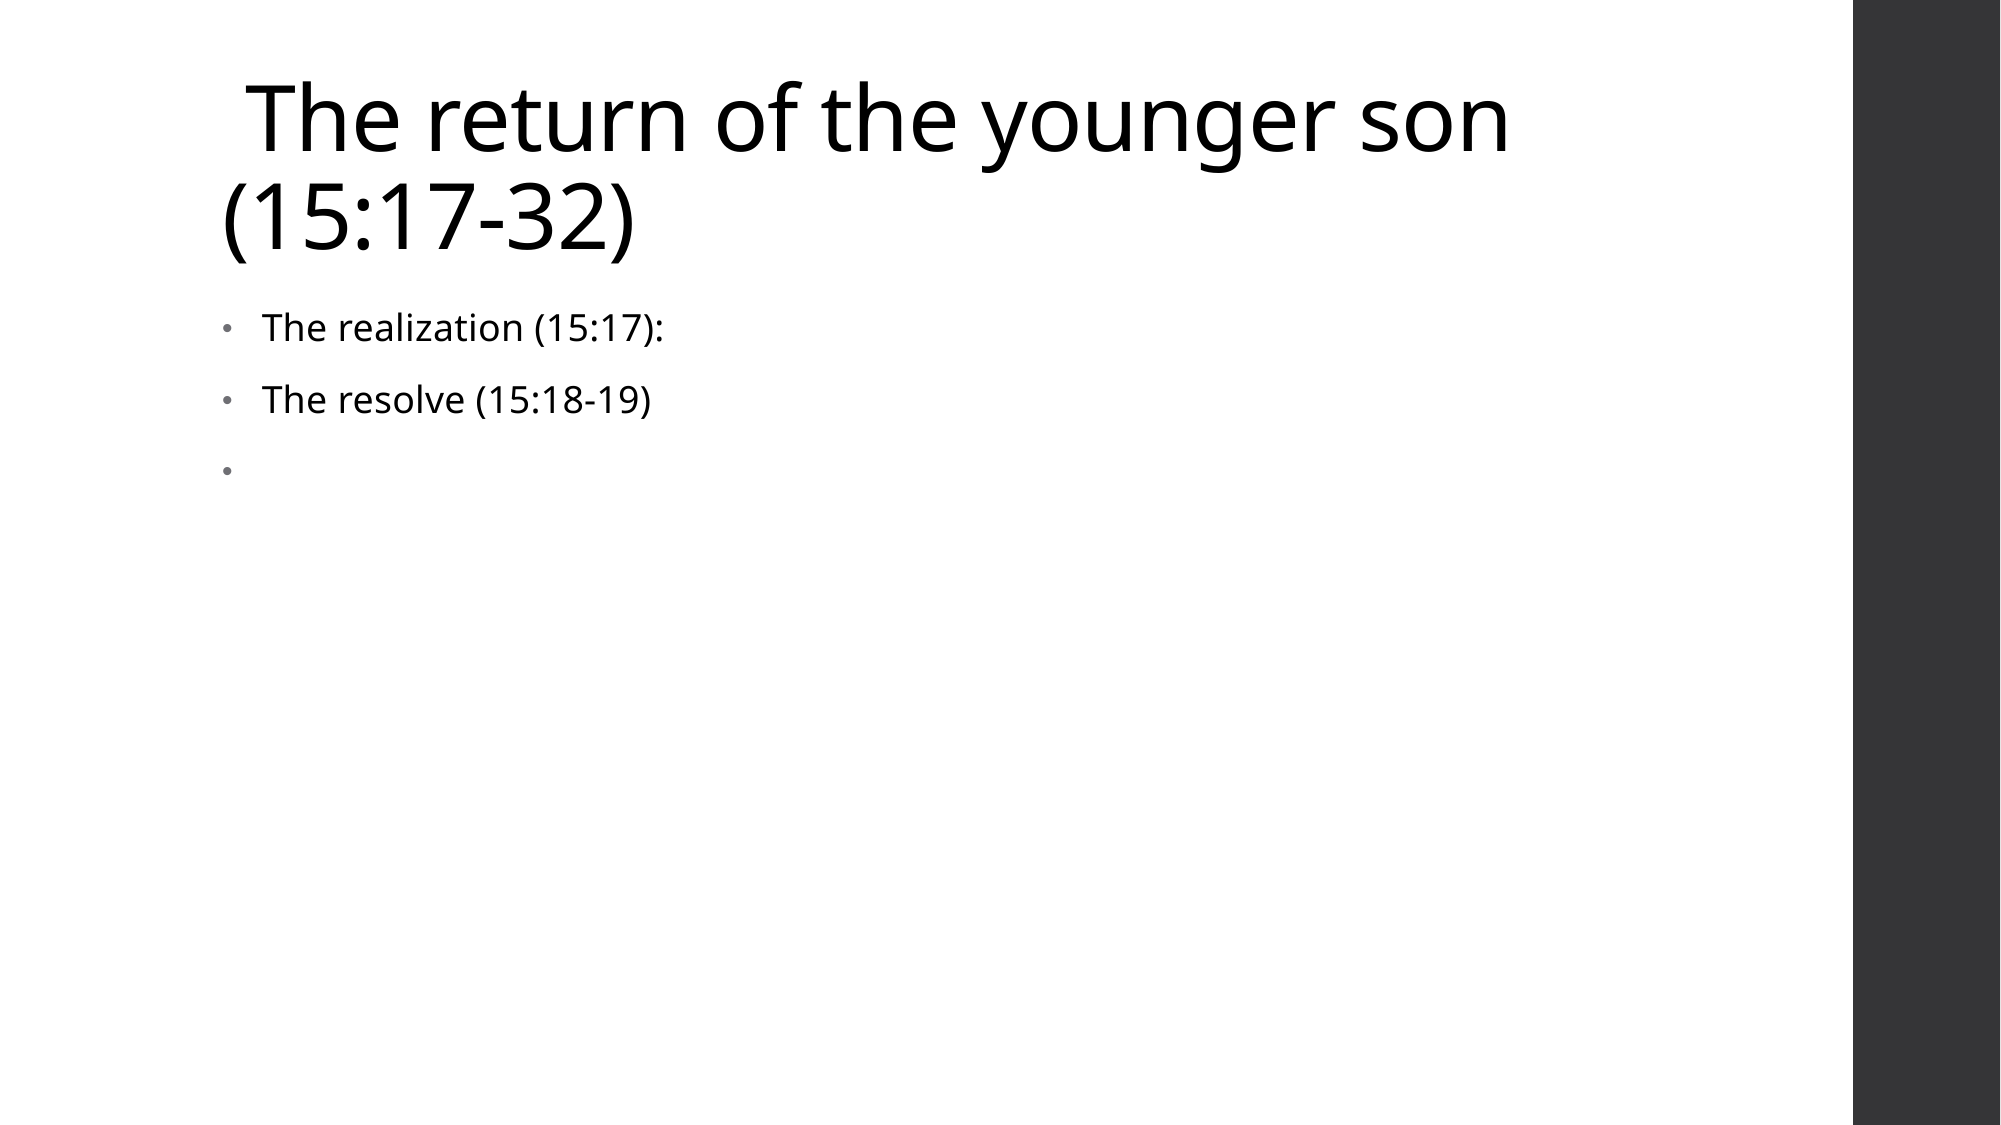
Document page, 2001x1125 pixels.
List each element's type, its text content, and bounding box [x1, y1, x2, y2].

list The realization (15:17): The resolve (15:18-19) [206, 299, 1617, 1014]
title The return of the younger son (15:17-32) [206, 60, 1797, 278]
